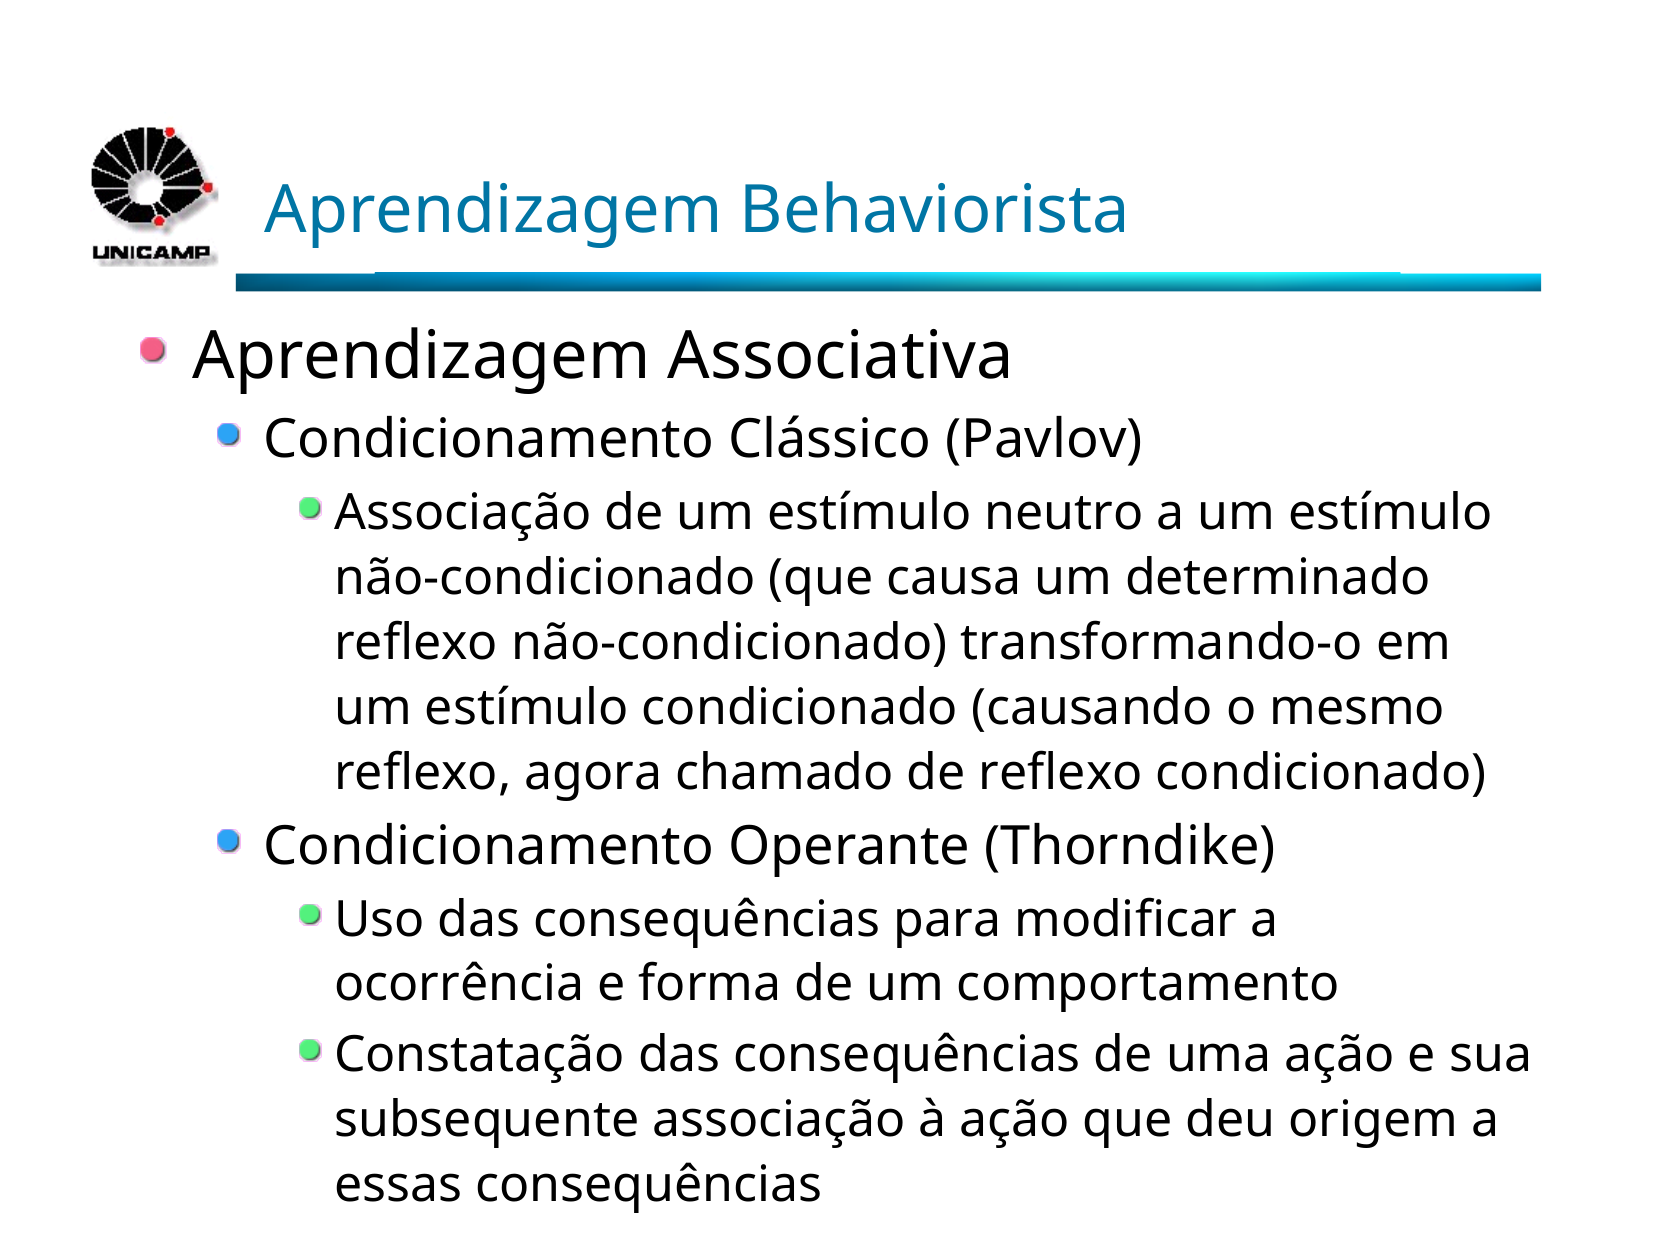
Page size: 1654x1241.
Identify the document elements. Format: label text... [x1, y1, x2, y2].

title Aprendizagem Behaviorista [264, 57, 1534, 250]
picture [125, 272, 1654, 295]
list Aprendizagem Associativa Condicionamento Clássico (Pavlov) Associação de um estímulo neutro a um estímulo não-condicionado (que causa um determinado reflexo não-condicionado) transformando-o em um estímulo condicionado (causando o mesmo reflexo, agora chamado de reflexo condicionado) Condicionamento Operante (Thorndike) Uso das consequências para modificar a ocorrência e forma de um comportamento Constatação das consequências de uma ação e sua subsequente associação à ação que deu origem a essas consequências [121, 309, 1534, 1180]
